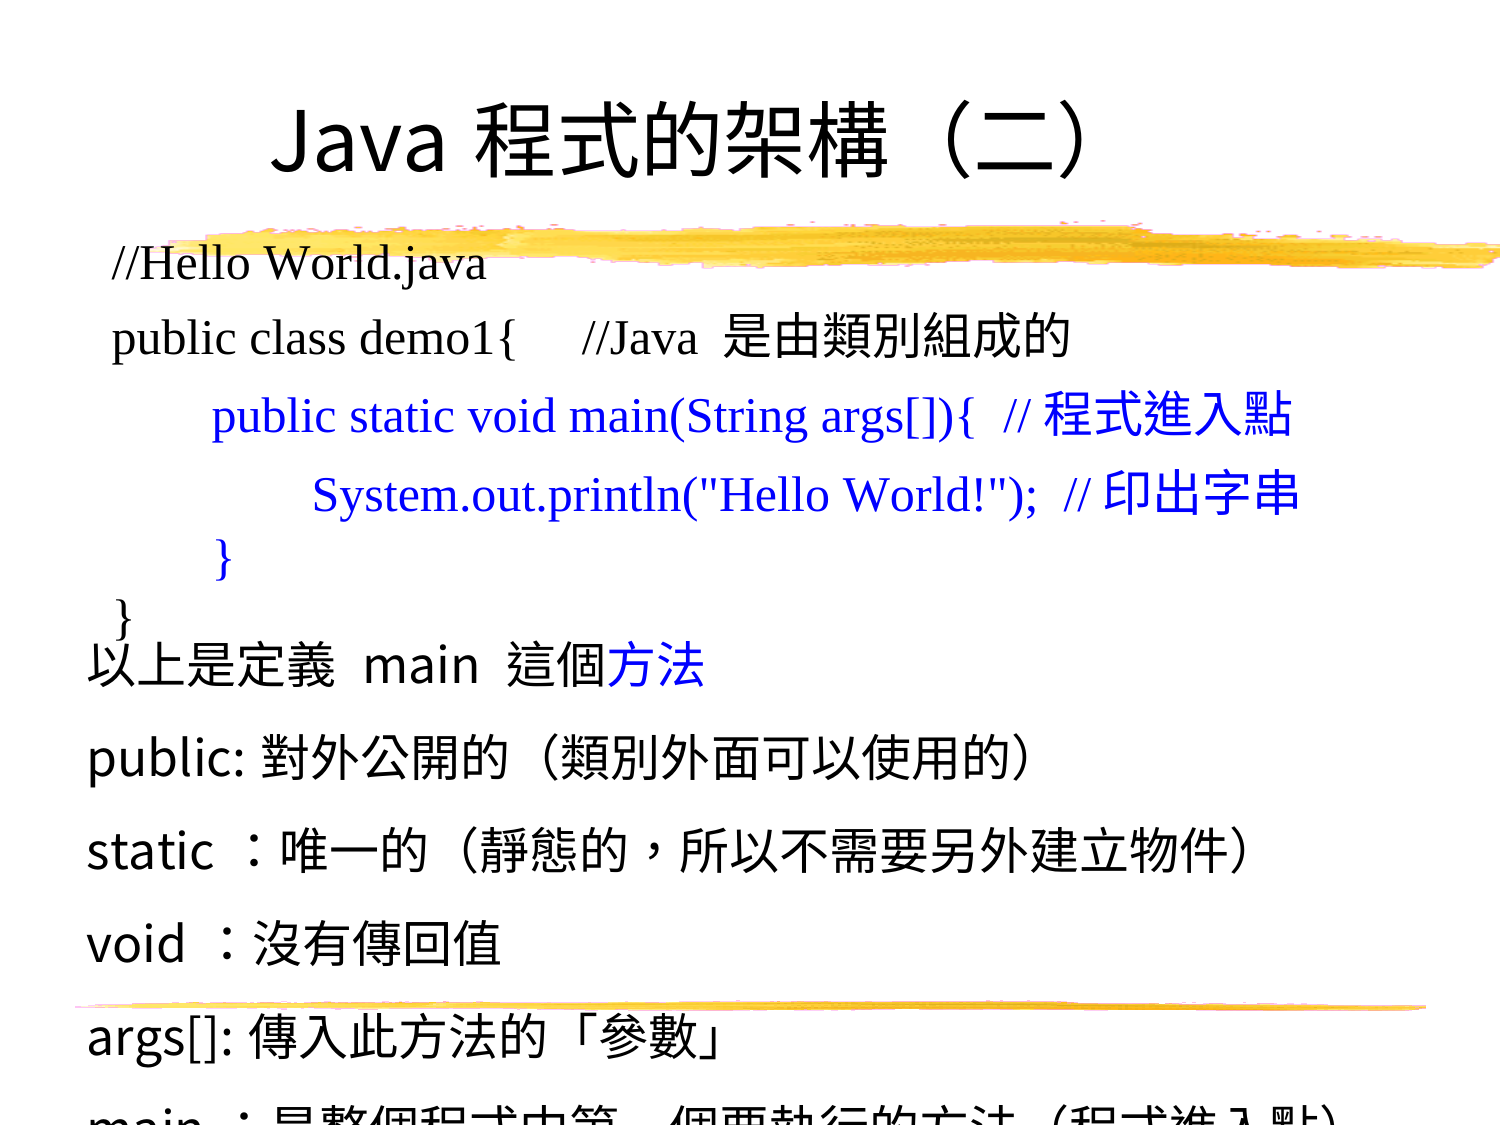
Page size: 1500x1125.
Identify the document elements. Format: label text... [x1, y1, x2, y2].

picture [75, 999, 86, 1013]
title Java程式的架構（二） [66, 35, 1342, 225]
picture [150, 215, 1500, 279]
list 以上是定義 main 這個方法 public:對外公開的（類別外面可以使用的） static：唯一的（靜態的，所以不需要另外建立物件） void：沒有傳回值 args[]:傳入此方法的「參數」 main：是整個程式中第一個要執行的方法（程式進入點） [86, 619, 1439, 1093]
text_box //Hello World.java public class demo1{ //Java 是由類別組成的 public static void main(String args[]){ //程式進入點 System.out.println("Hello World!"); //印出字串 } } [111, 231, 1409, 673]
